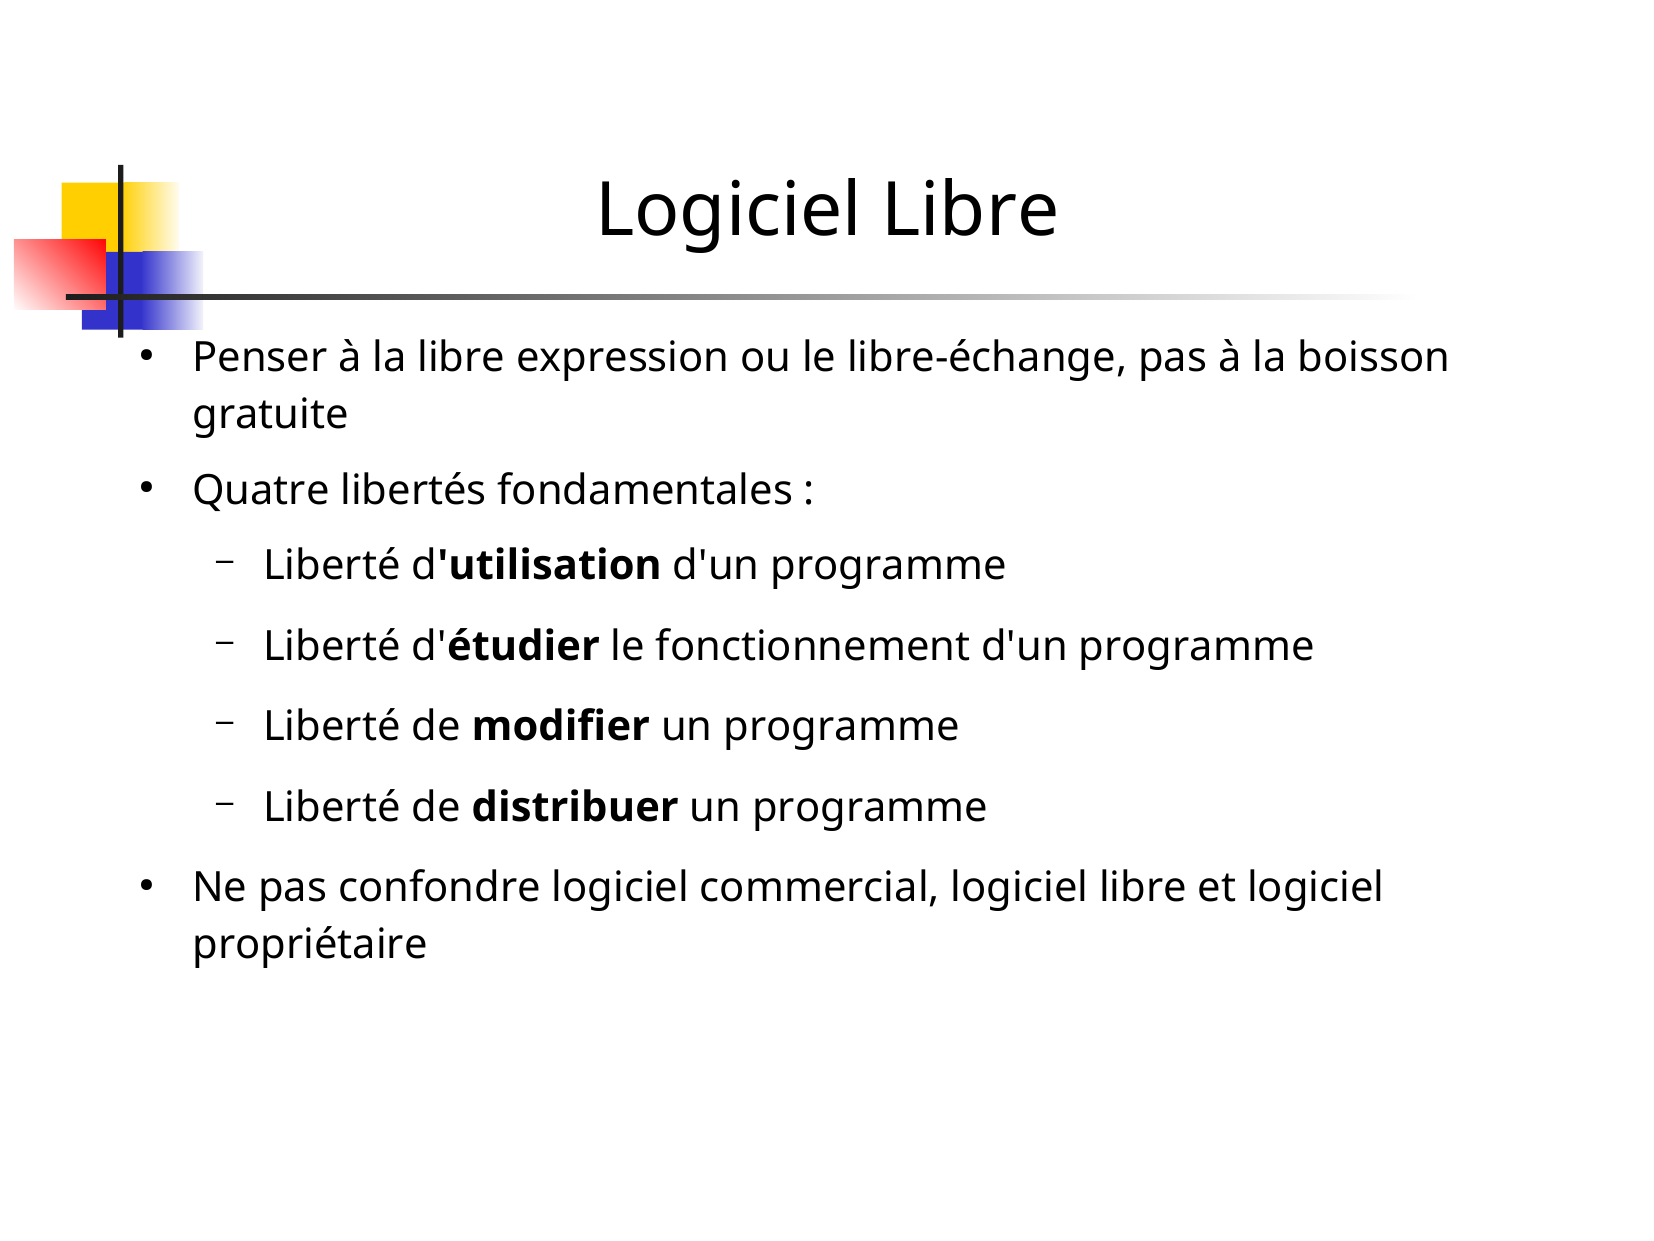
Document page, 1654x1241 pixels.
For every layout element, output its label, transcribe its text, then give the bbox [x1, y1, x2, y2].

title Logiciel Libre [121, 102, 1534, 251]
list Penser à la libre expression ou le libre-échange, pas à la boisson gratuite Quatre libertés fondamentales : Liberté d'utilisation d'un programme Liberté d'étudier le fonctionnement d'un programme Liberté de modifier un programme Liberté de distribuer un programme Ne pas confondre logiciel commercial, logiciel libre et logiciel propriétaire [121, 251, 1534, 1121]
